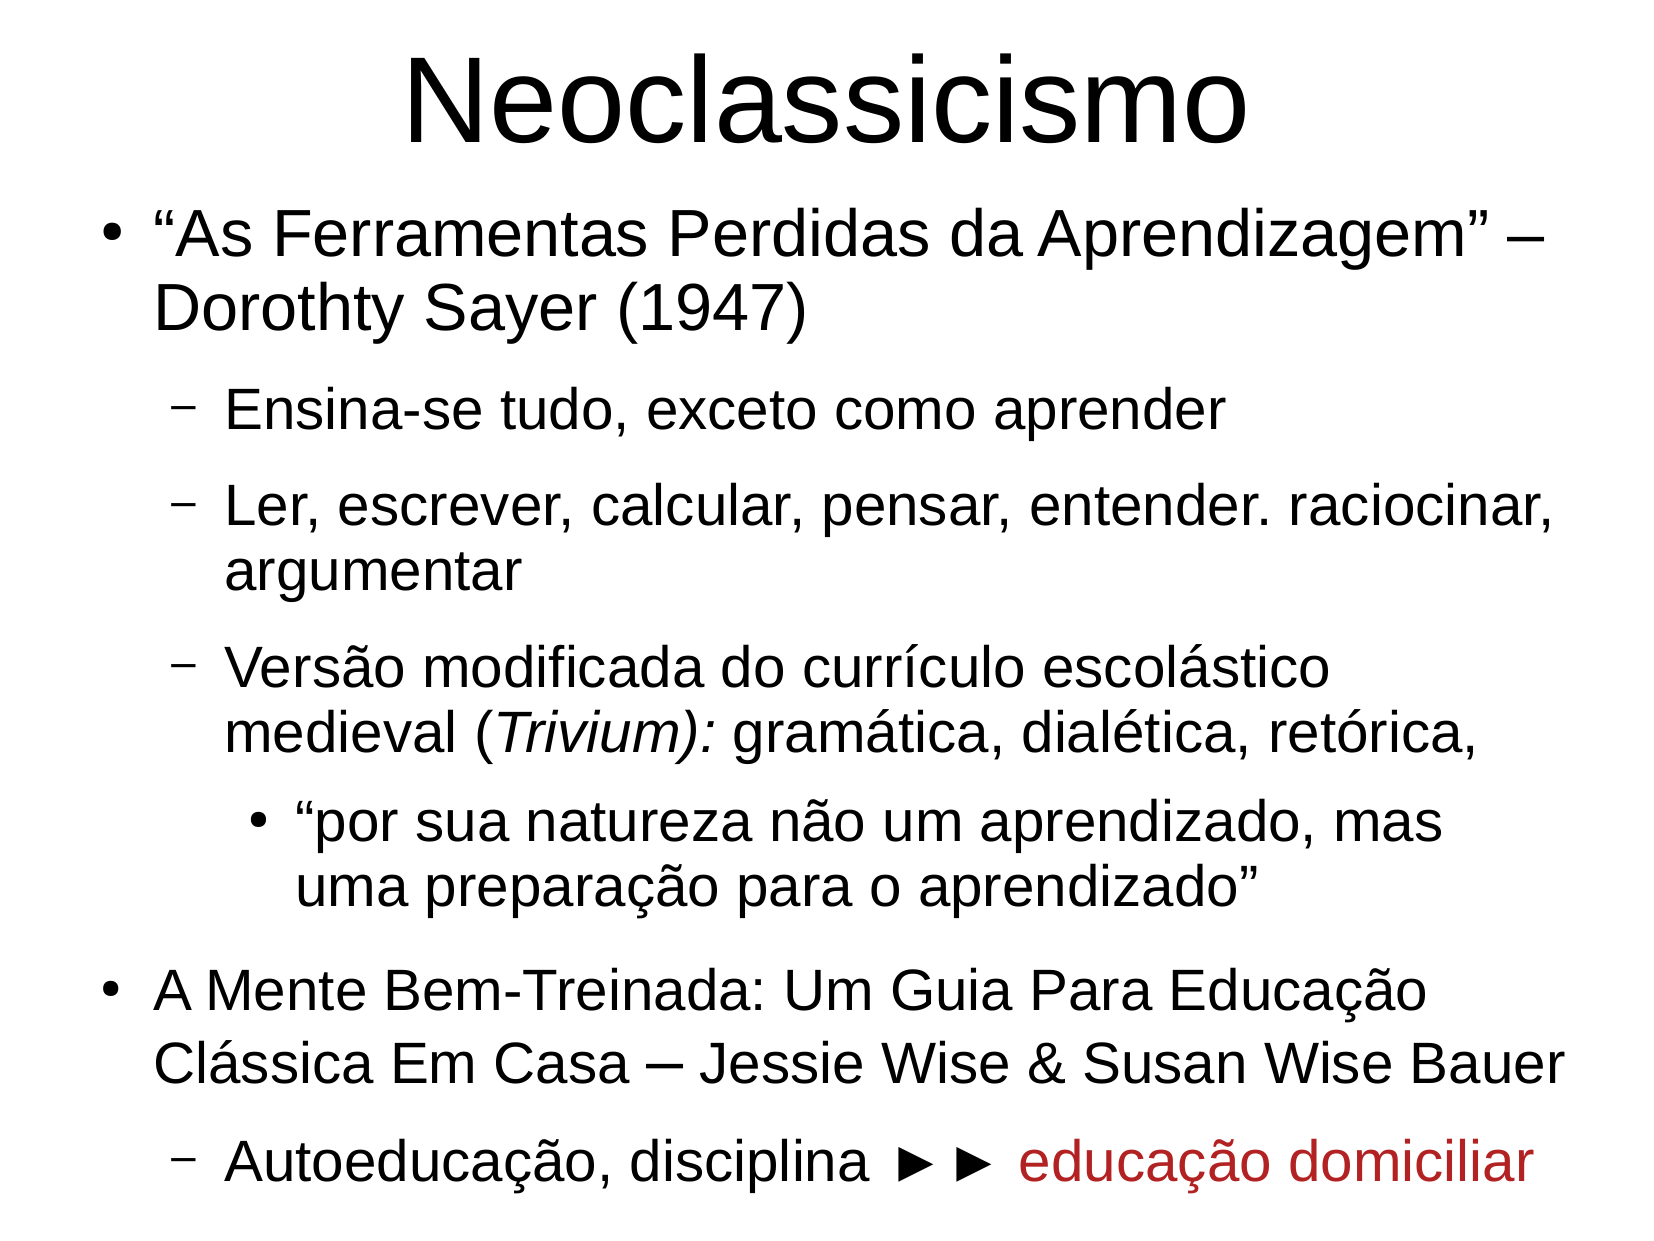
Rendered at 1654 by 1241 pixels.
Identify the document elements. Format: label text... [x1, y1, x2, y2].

list “As Ferramentas Perdidas da Aprendizagem” – Dorothty Sayer (1947) Ensina-se tudo, exceto como aprender Ler, escrever, calcular, pensar, entender. raciocinar, argumentar Versão modificada do currículo escolástico medieval (Trivium): gramática, dialética, retórica, “por sua natureza não um aprendizado, mas uma preparação para o aprendizado” A Mente Bem-Treinada: Um Guia Para Educação Clássica Em Casa – Jessie Wise & Susan Wise Bauer Autoeducação, disciplina ►► educação domiciliar [82, 195, 1571, 915]
title Neoclassicismo [82, 0, 1571, 195]
